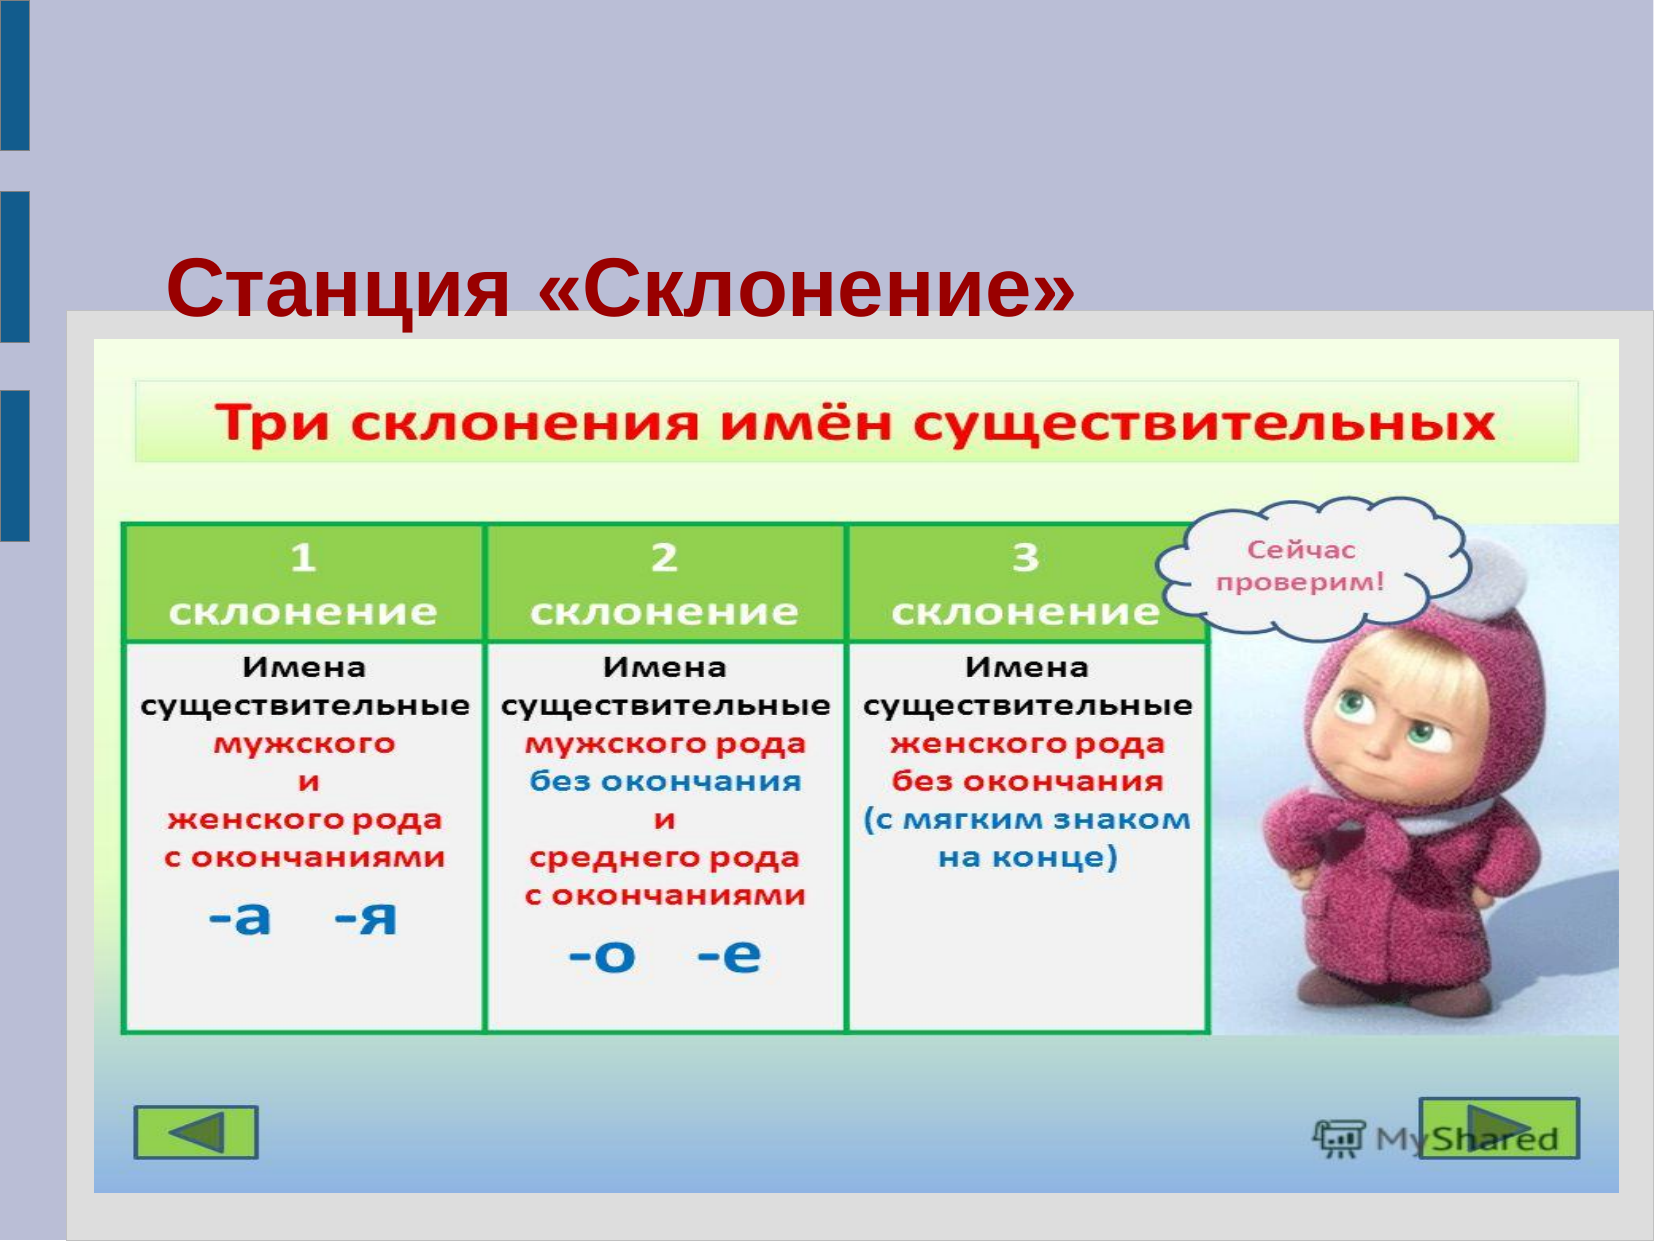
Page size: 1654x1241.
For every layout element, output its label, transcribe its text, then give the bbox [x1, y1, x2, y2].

title Станция «Склонение» [141, 23, 1554, 339]
picture [94, 339, 1619, 1193]
